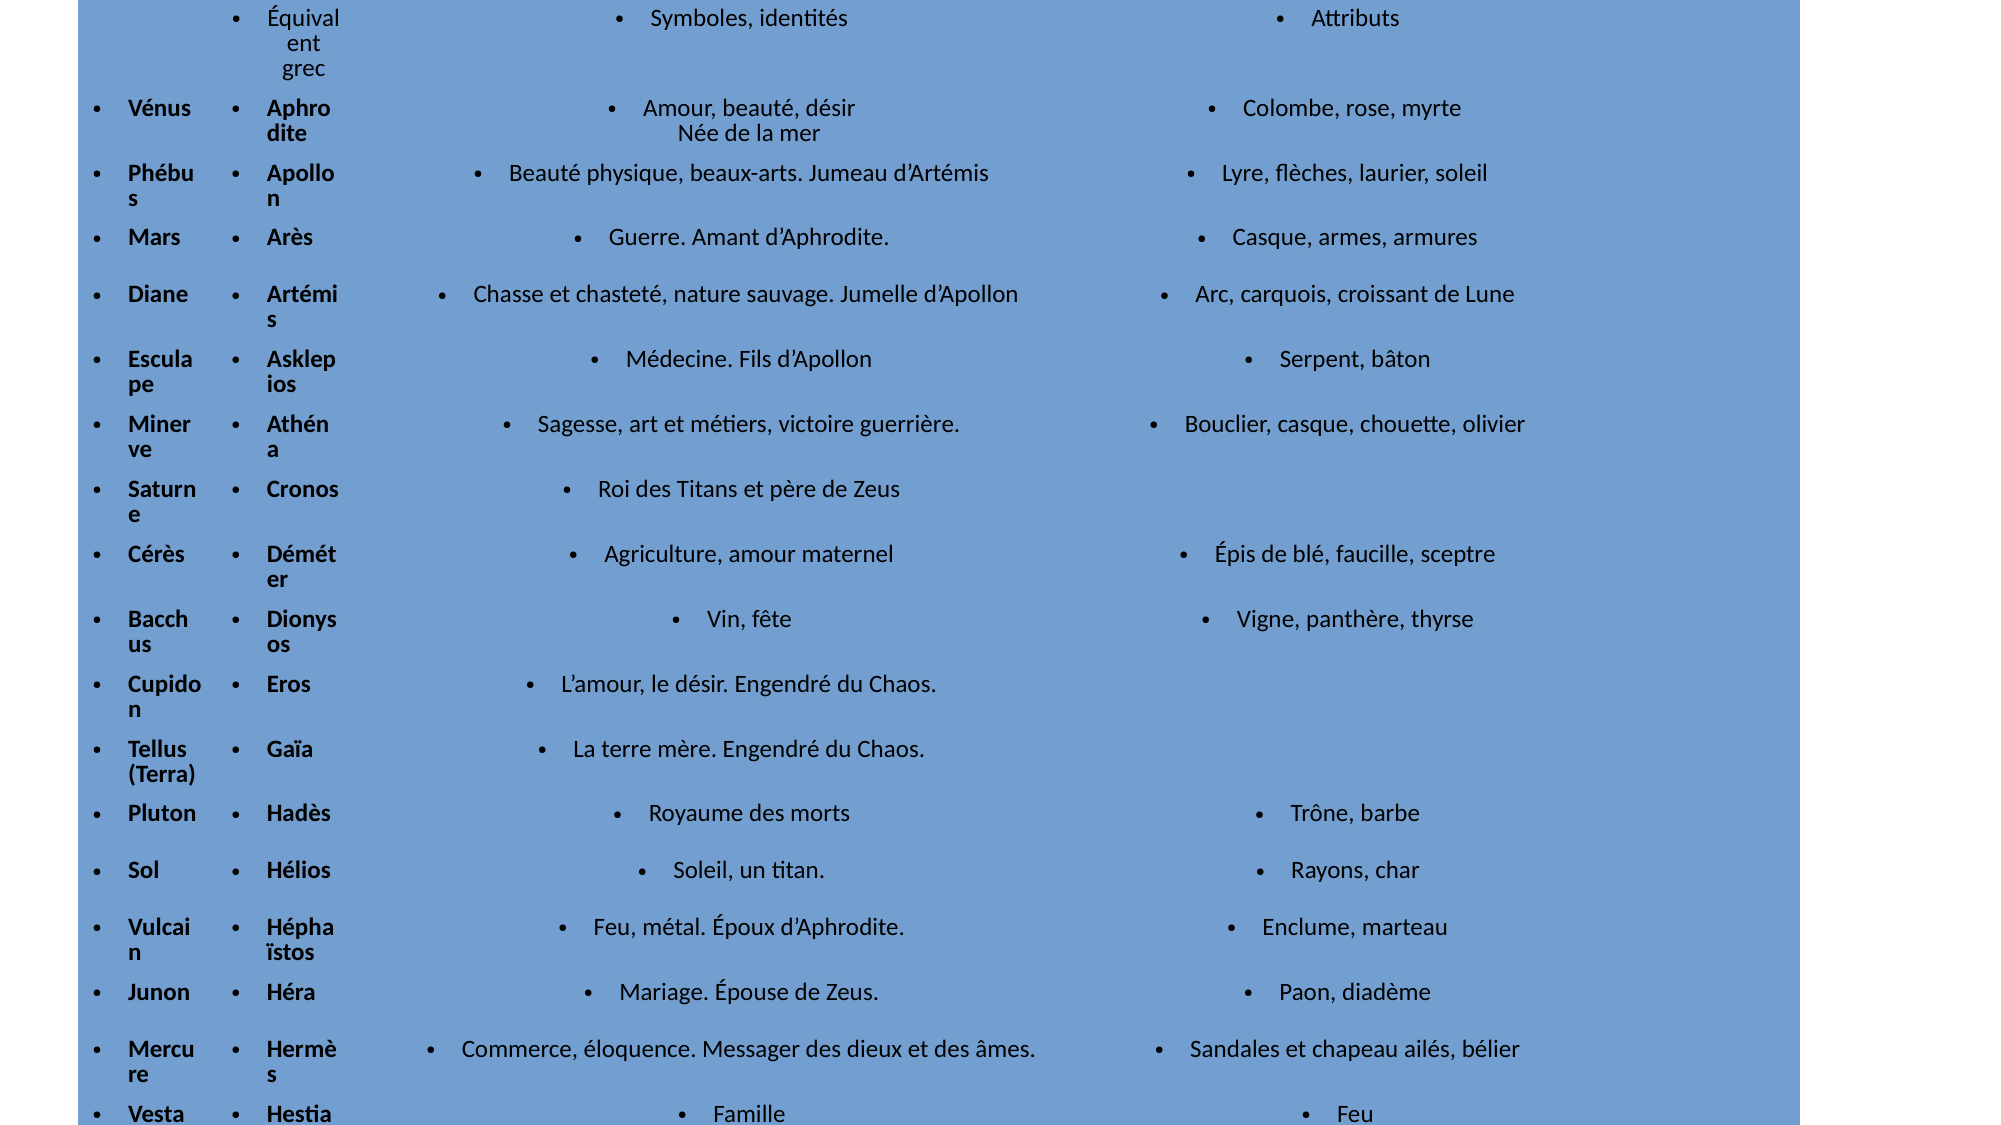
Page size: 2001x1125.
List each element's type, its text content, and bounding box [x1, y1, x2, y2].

table_cell Déméter [217, 536, 355, 601]
table_cell Hestia [217, 1096, 355, 1125]
table_cell Vigne, panthère, thyrse [1108, 601, 1567, 666]
table_cell Esculape [78, 341, 217, 406]
table_cell [1567, 974, 1800, 1031]
table_header Symboles, identités [355, 0, 1108, 90]
table_cell Royaume des morts [355, 796, 1108, 853]
table_cell Pluton [78, 796, 217, 853]
table_cell Apollon [217, 155, 355, 220]
table_cell [1567, 341, 1800, 406]
table_cell Paon, diadème [1108, 974, 1567, 1031]
table_cell Roi des Titans et père de Zeus [355, 471, 1108, 536]
table_cell [1567, 471, 1800, 536]
table_cell [1567, 277, 1800, 341]
table_cell Minerve [78, 406, 217, 471]
table_cell [1567, 220, 1800, 277]
table_cell Phébus [78, 155, 217, 220]
table_cell Feu, métal. Époux d’Aphrodite. [355, 909, 1108, 974]
table_cell Soleil, un titan. [355, 853, 1108, 909]
table_cell [1567, 536, 1800, 601]
table_cell Hermès [217, 1031, 355, 1096]
table_cell Mariage. Épouse de Zeus. [355, 974, 1108, 1031]
table_cell Vulcain [78, 909, 217, 974]
table_cell Colombe, rose, myrte [1108, 90, 1567, 155]
table_cell [1567, 90, 1800, 155]
table_cell [1567, 155, 1800, 220]
table_cell Aphrodite [217, 90, 355, 155]
table_cell Guerre. Amant d’Aphrodite. [355, 220, 1108, 277]
table_cell Sagesse, art et métiers, victoire guerrière. [355, 406, 1108, 471]
table_cell Mercure [78, 1031, 217, 1096]
table_header [1567, 0, 1800, 90]
table_cell Sol [78, 853, 217, 909]
table_cell Vesta [78, 1096, 217, 1125]
table_cell Amour, beauté, désir Née de la mer [355, 90, 1108, 155]
table_header [78, 0, 217, 90]
table_cell Eros [217, 666, 355, 731]
table_cell [1108, 666, 1567, 731]
table_cell [1567, 666, 1800, 731]
table_cell Cronos [217, 471, 355, 536]
table_cell Artémis [217, 277, 355, 341]
table_cell Gaïa [217, 731, 355, 796]
table_cell [1567, 796, 1800, 853]
table_cell Médecine. Fils d’Apollon [355, 341, 1108, 406]
table_cell Beauté physique, beaux-arts. Jumeau d’Artémis [355, 155, 1108, 220]
table_cell Saturne [78, 471, 217, 536]
table_header Attributs [1108, 0, 1567, 90]
table_cell Diane [78, 277, 217, 341]
table_cell [1567, 406, 1800, 471]
table_cell [1567, 853, 1800, 909]
table_cell [1108, 471, 1567, 536]
table_cell Mars [78, 220, 217, 277]
table_cell Dionysos [217, 601, 355, 666]
table_cell Bacchus [78, 601, 217, 666]
table_cell Hélios [217, 853, 355, 909]
table_cell Asklepios [217, 341, 355, 406]
table_cell Héphaïstos [217, 909, 355, 974]
table_cell Épis de blé, faucille, sceptre [1108, 536, 1567, 601]
table_cell [1567, 601, 1800, 666]
table_cell L’amour, le désir. Engendré du Chaos. [355, 666, 1108, 731]
table_cell Serpent, bâton [1108, 341, 1567, 406]
table_cell Bouclier, casque, chouette, olivier [1108, 406, 1567, 471]
table_cell Feu [1108, 1096, 1567, 1125]
table_cell Héra [217, 974, 355, 1031]
table_cell [1567, 731, 1800, 796]
table_cell Casque, armes, armures [1108, 220, 1567, 277]
table_header Équivalent grec [217, 0, 355, 90]
table_cell Commerce, éloquence. Messager des dieux et des âmes. [355, 1031, 1108, 1096]
table_cell Cupidon [78, 666, 217, 731]
table_cell Cérès [78, 536, 217, 601]
table_cell Vin, fête [355, 601, 1108, 666]
table_cell Chasse et chasteté, nature sauvage. Jumelle d’Apollon [355, 277, 1108, 341]
table_cell Junon [78, 974, 217, 1031]
table_cell Lyre, flèches, laurier, soleil [1108, 155, 1567, 220]
table_cell Sandales et chapeau ailés, bélier [1108, 1031, 1567, 1096]
table_cell Famille [355, 1096, 1108, 1125]
table_cell Agriculture, amour maternel [355, 536, 1108, 601]
table_cell Arès [217, 220, 355, 277]
table_cell Trône, barbe [1108, 796, 1567, 853]
table_cell Enclume, marteau [1108, 909, 1567, 974]
table_cell Vénus [78, 90, 217, 155]
table_cell Tellus (Terra) [78, 731, 217, 796]
table_cell Arc, carquois, croissant de Lune [1108, 277, 1567, 341]
table_cell [1567, 1031, 1800, 1096]
table_cell [1567, 1096, 1800, 1125]
table_cell La terre mère. Engendré du Chaos. [355, 731, 1108, 796]
table_cell [1567, 909, 1800, 974]
table_cell [1108, 731, 1567, 796]
table_cell Rayons, char [1108, 853, 1567, 909]
table_cell Athéna [217, 406, 355, 471]
table_cell Hadès [217, 796, 355, 853]
